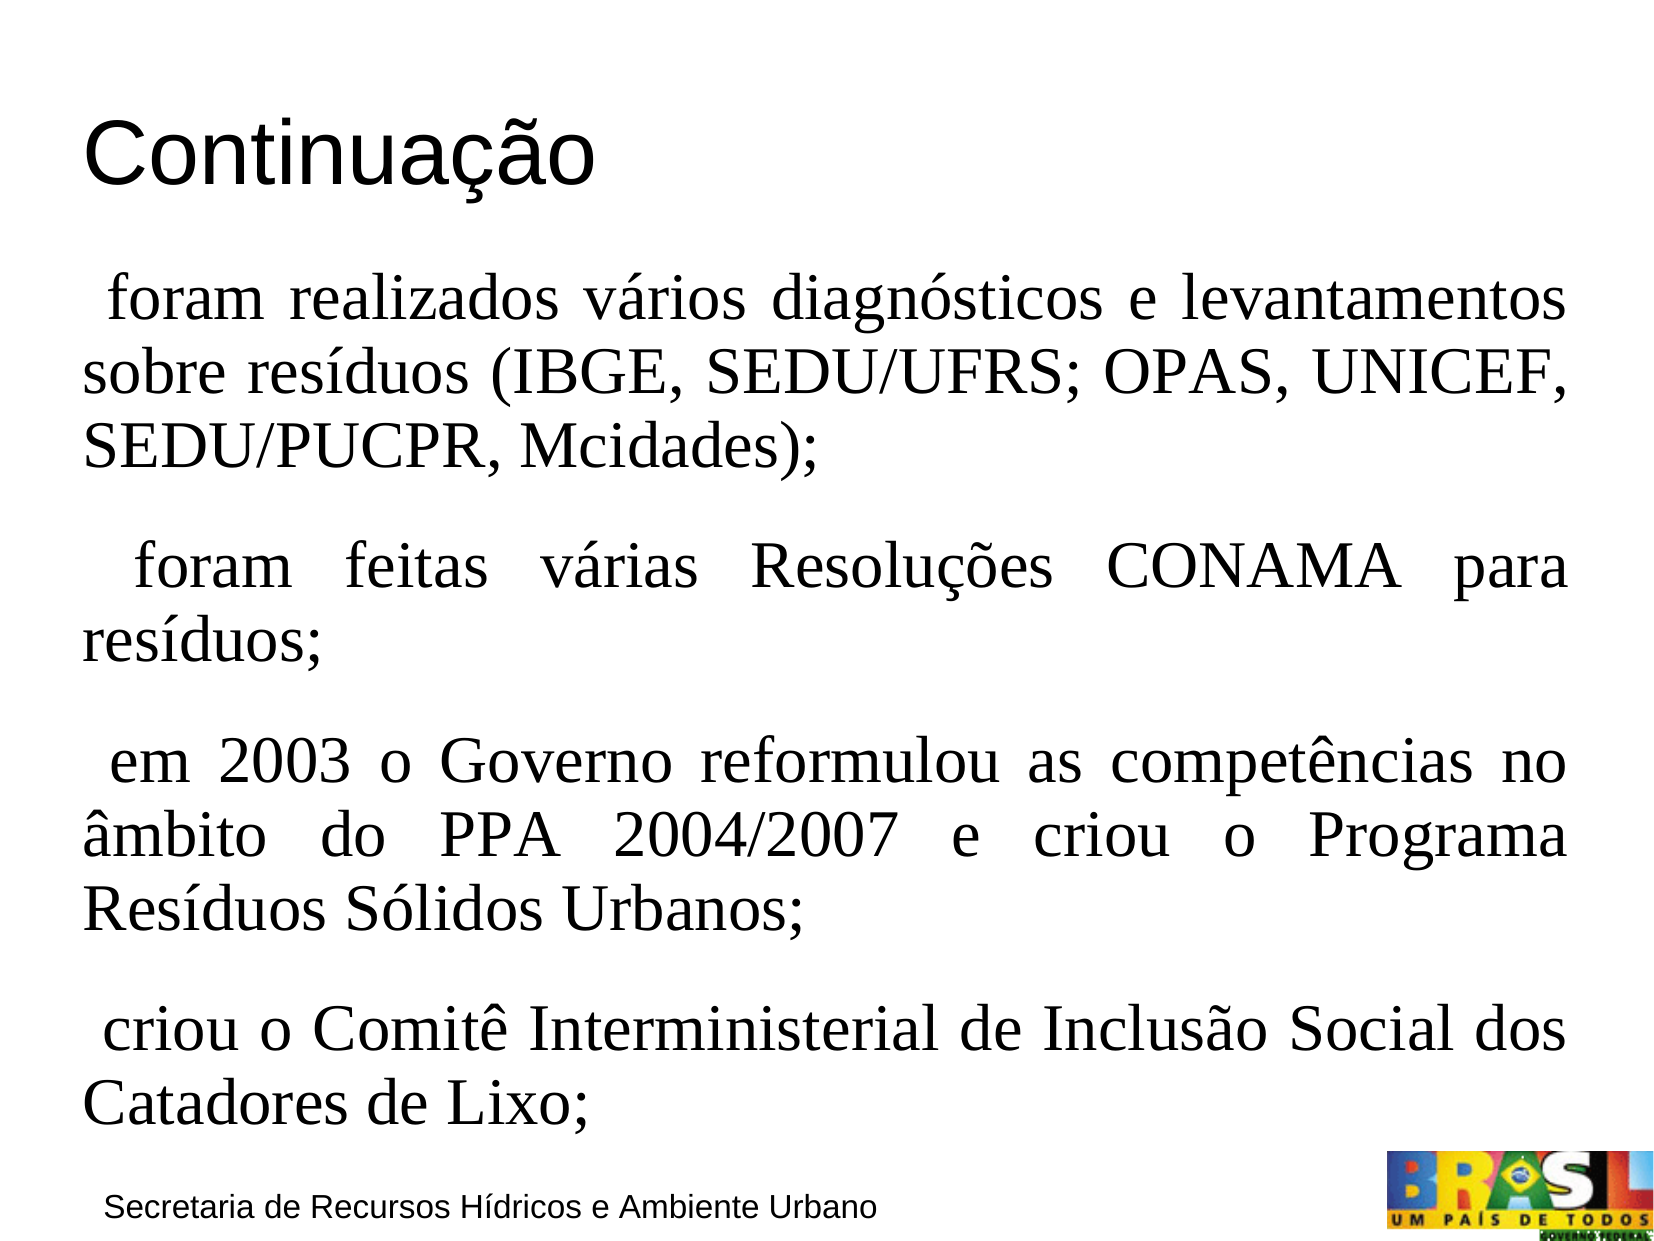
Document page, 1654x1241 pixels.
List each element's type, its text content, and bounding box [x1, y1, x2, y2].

text_box Secretaria de Recursos Hídricos e Ambiente Urbano [88, 1181, 894, 1234]
title Continuação [82, 49, 1571, 257]
subtitle foram realizados vários diagnósticos e levantamentos sobre resíduos (IBGE, SEDU/UFRS; OPAS, UNICEF, SEDU/PUCPR, Mcidades); foram feitas várias Resoluções CONAMA para resíduos; em 2003 o Governo reformulou as competências no âmbito do PPA 2004/2007 e criou o Programa Resíduos Sólidos Urbanos; criou o Comitê Interministerial de Inclusão Social dos Catadores de Lixo; [82, 258, 1571, 1141]
picture [1387, 1151, 1654, 1241]
